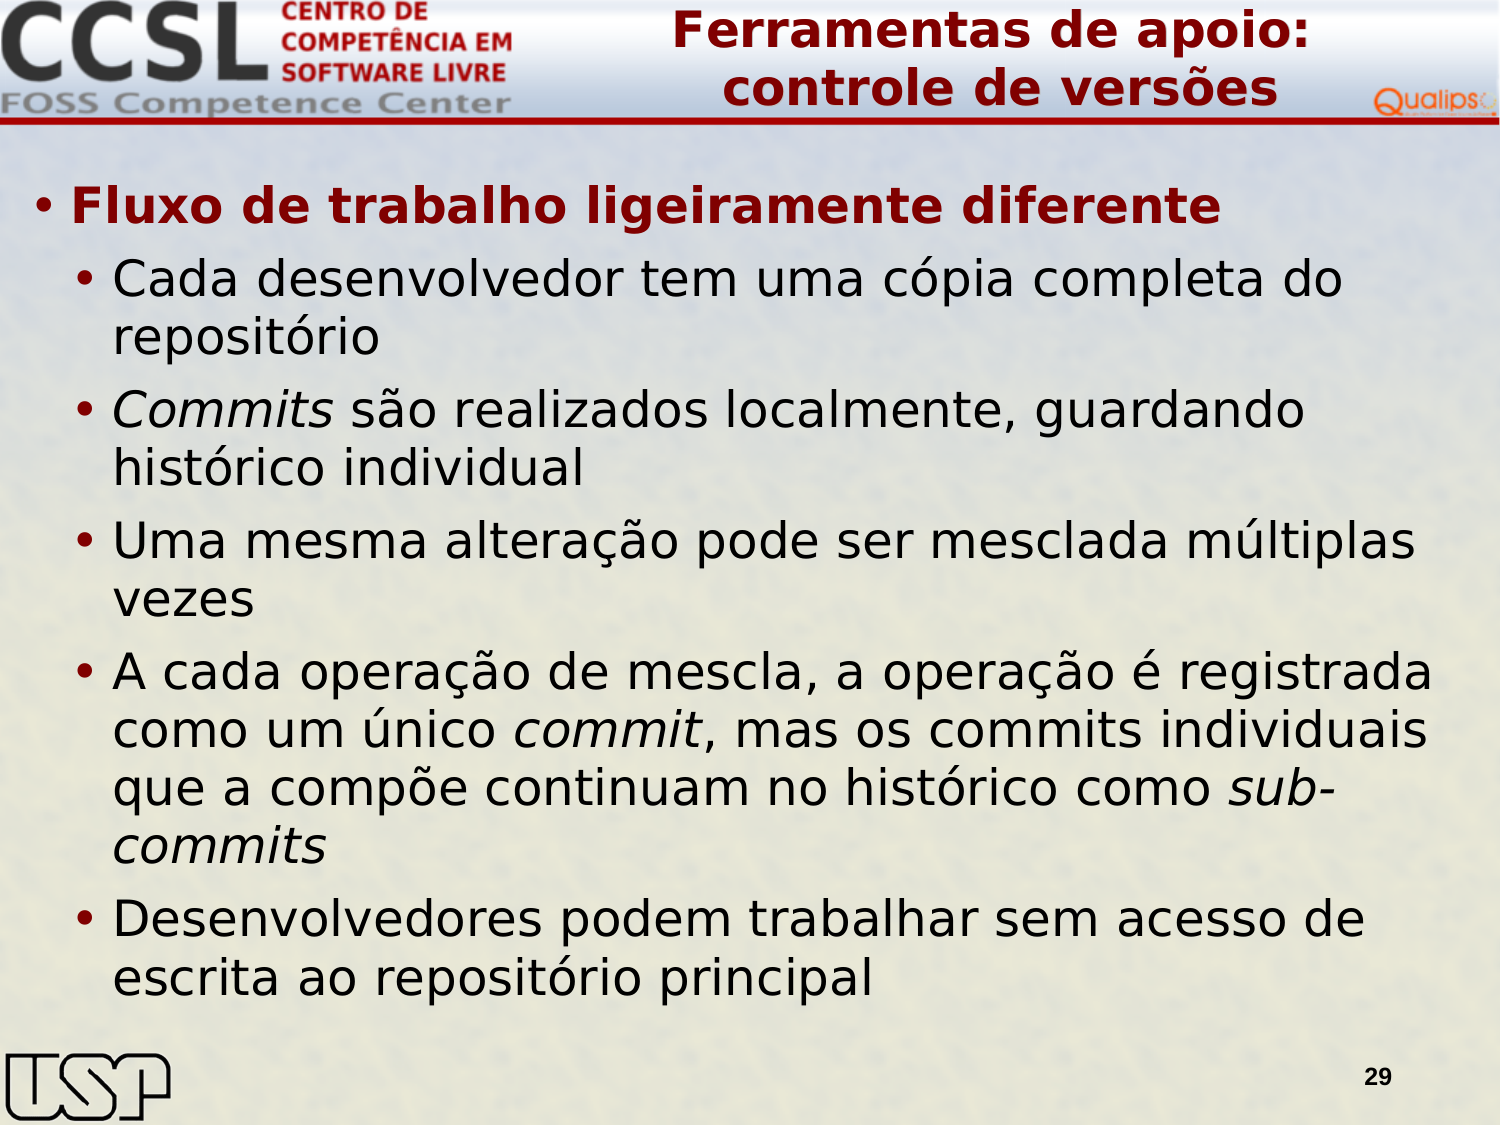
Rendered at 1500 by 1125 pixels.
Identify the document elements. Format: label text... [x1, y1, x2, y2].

picture [0, 0, 1500, 1125]
title Ferramentas de apoio: controle de versões [501, 0, 1500, 119]
list Fluxo de trabalho ligeiramente diferente Cada desenvolvedor tem uma cópia completa do repositório Commits são realizados localmente, guardando histórico individual Uma mesma alteração pode ser mesclada múltiplas vezes A cada operação de mescla, a operação é registrada como um único commit, mas os commits individuais que a compõe continuam no histórico como sub-commits Desenvolvedores podem trabalhar sem acesso de escrita ao repositório principal [29, 177, 1468, 1007]
